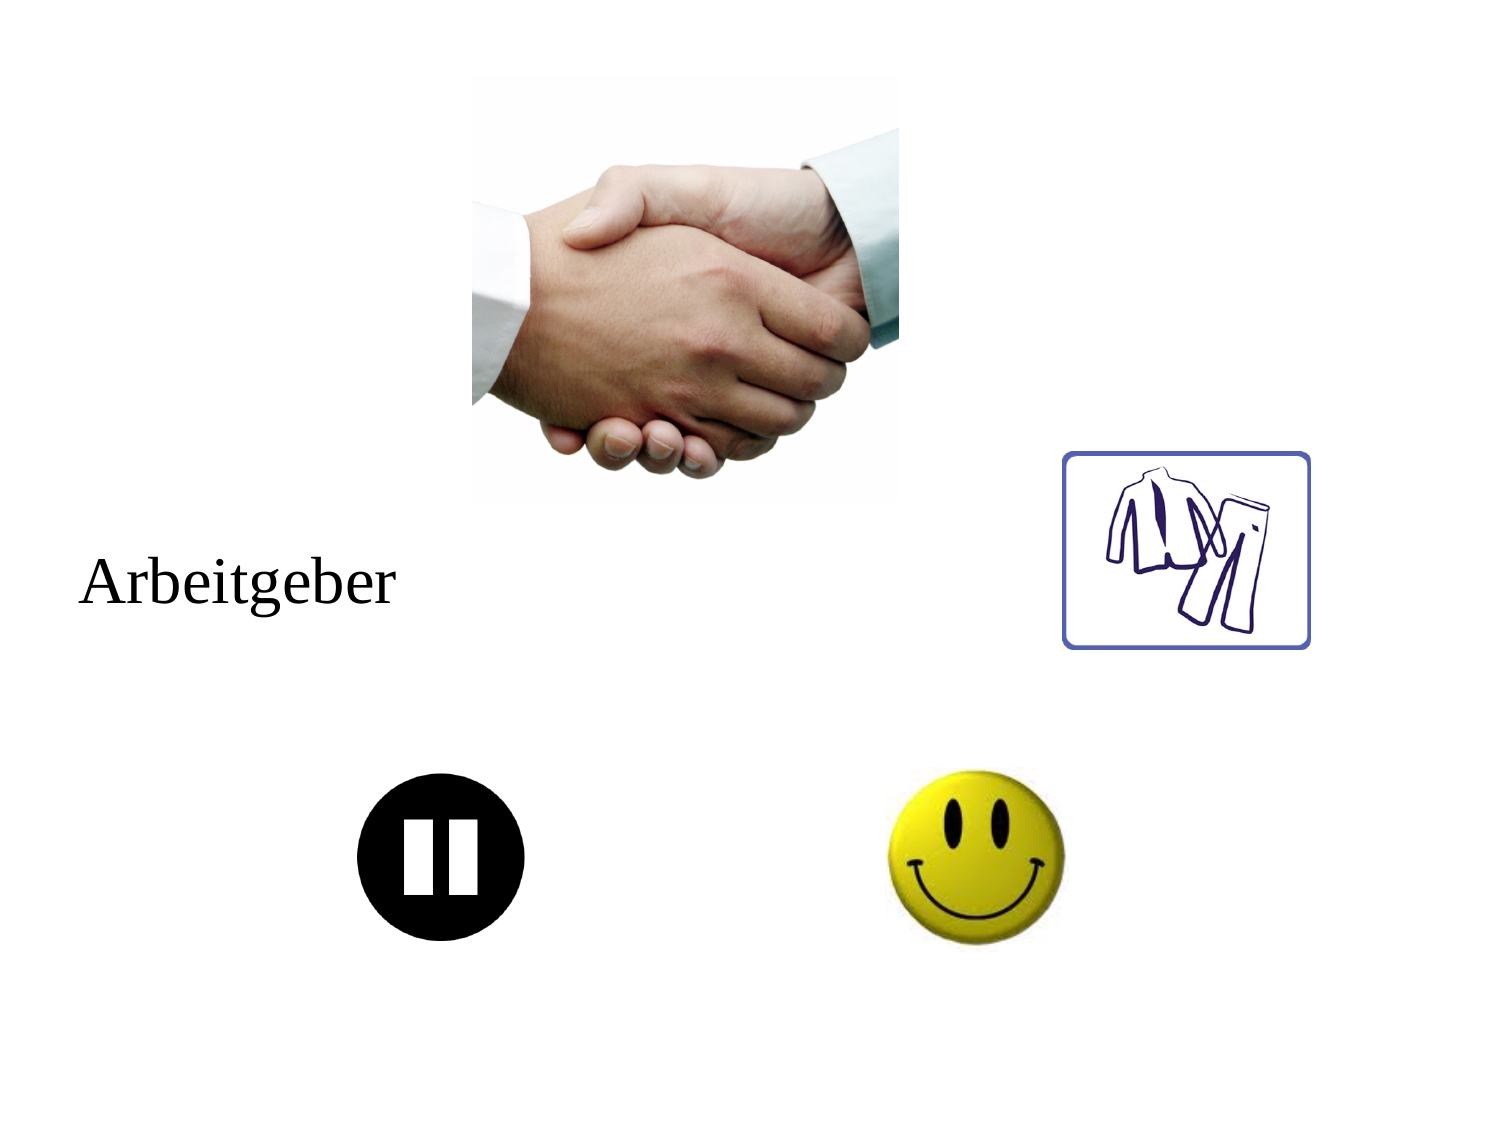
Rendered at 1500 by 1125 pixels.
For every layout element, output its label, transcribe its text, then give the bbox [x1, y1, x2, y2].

picture [472, 75, 899, 502]
text_box Arbeitgeber [63, 529, 516, 644]
picture [1062, 451, 1311, 650]
picture [885, 767, 1069, 953]
picture [295, 767, 586, 947]
